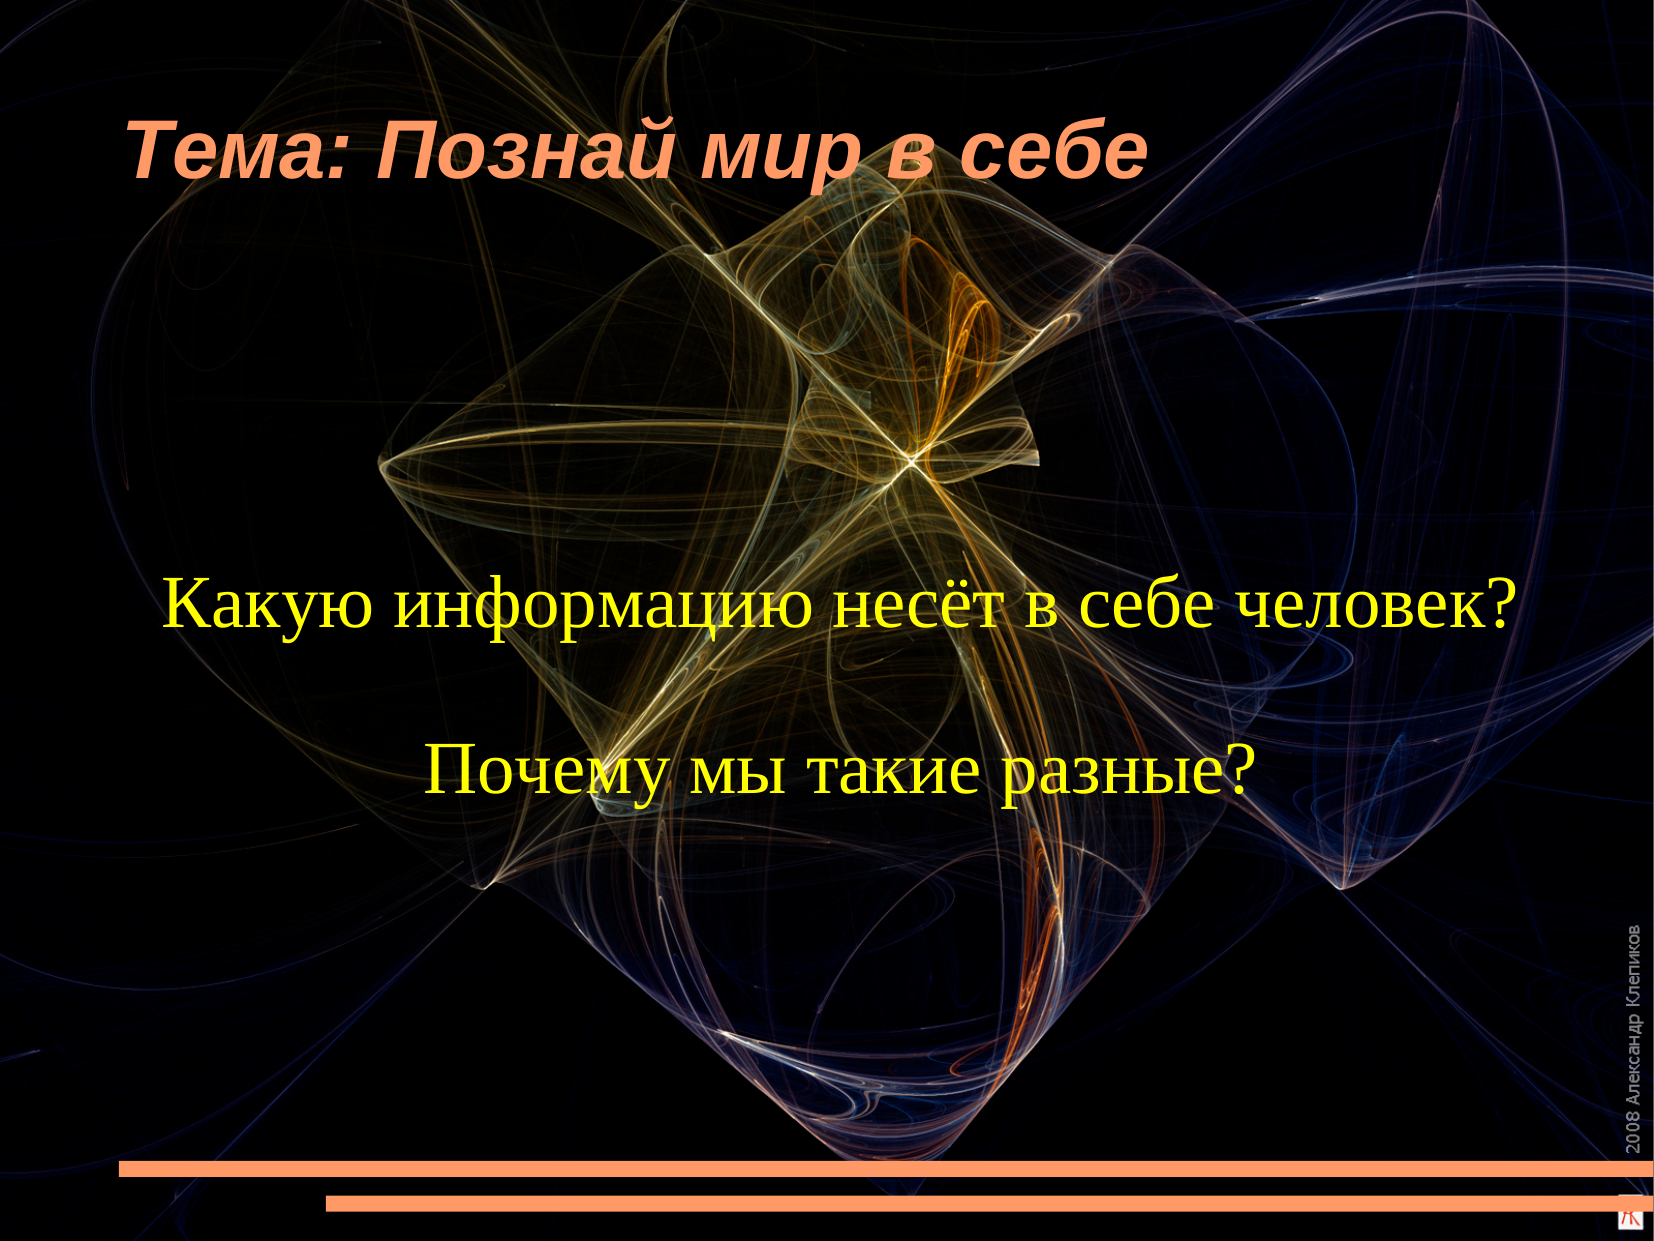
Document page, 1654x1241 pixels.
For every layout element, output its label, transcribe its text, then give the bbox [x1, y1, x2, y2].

subtitle Какую информацию несёт в себе человек? Почему мы такие разные? [121, 322, 1561, 1133]
picture [0, 0, 1654, 1241]
title Тема: Познай мир в себе [121, 46, 1534, 254]
